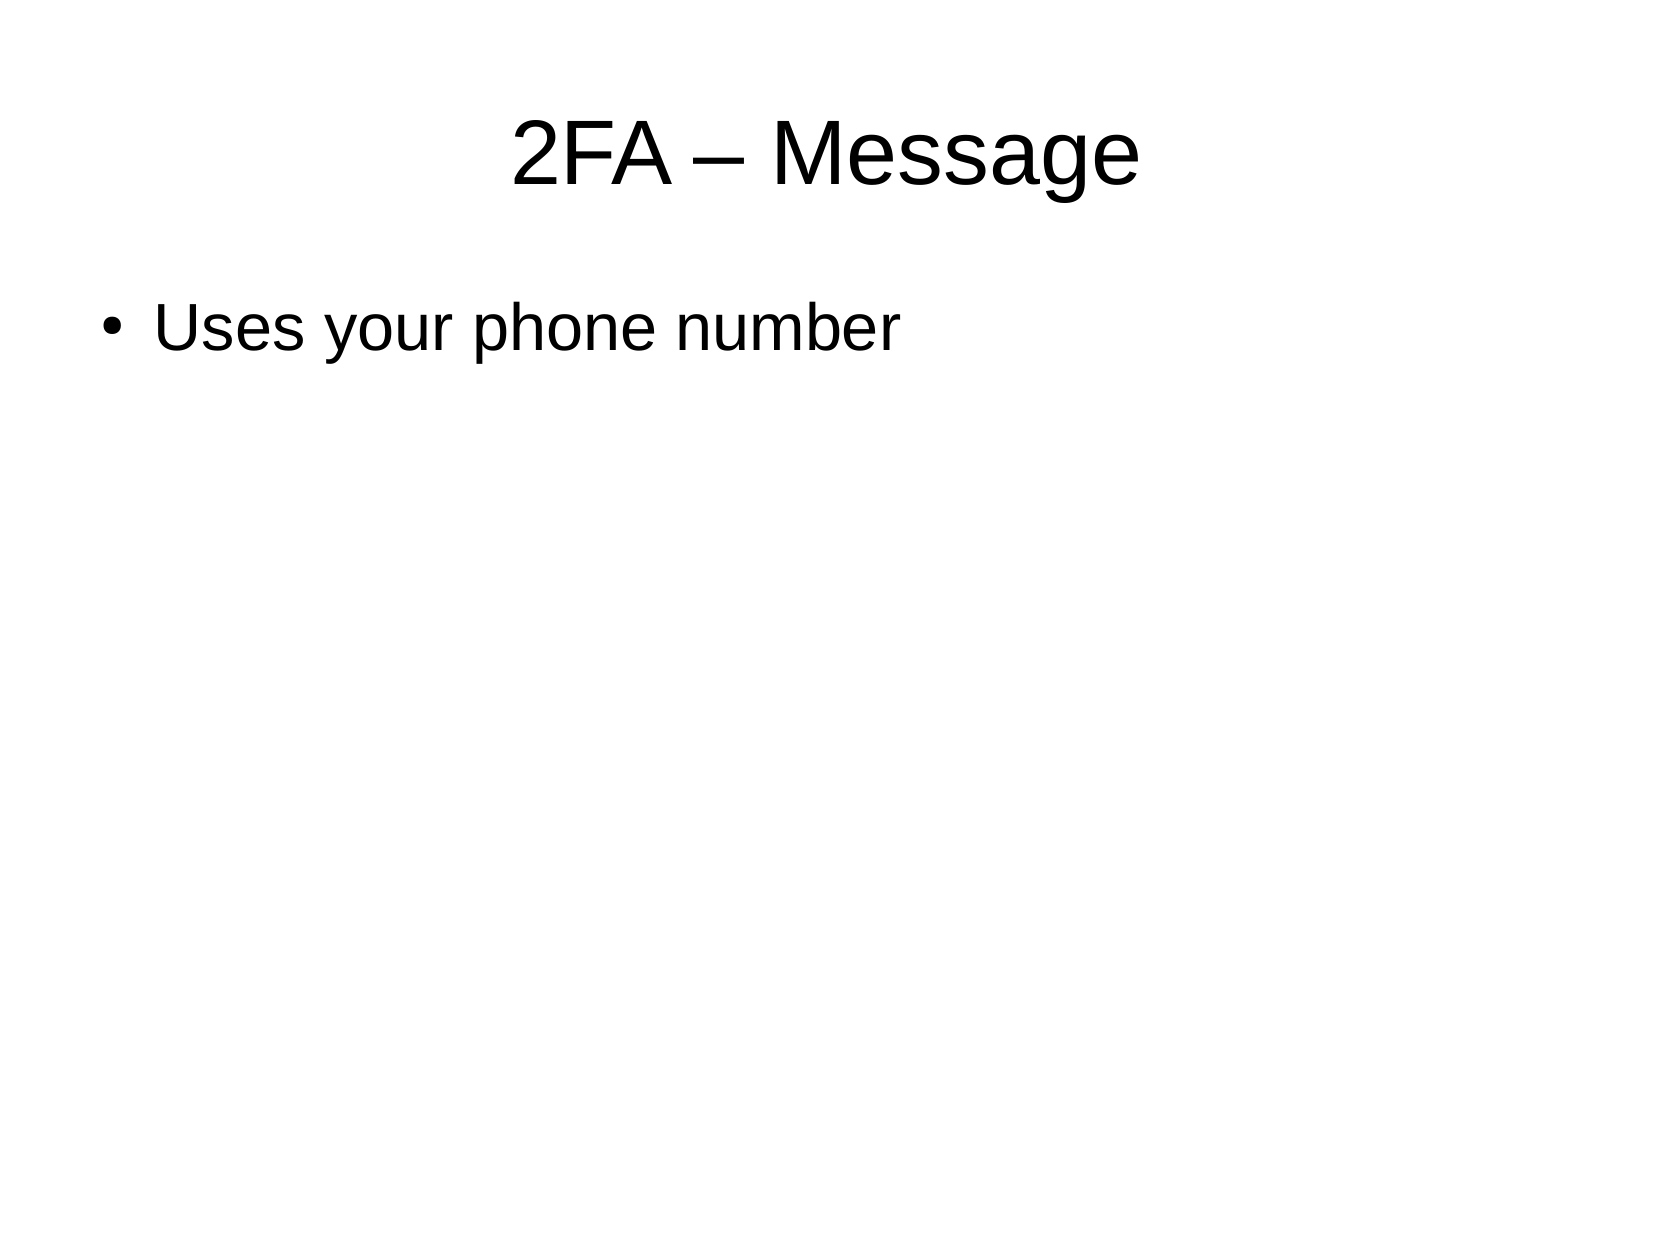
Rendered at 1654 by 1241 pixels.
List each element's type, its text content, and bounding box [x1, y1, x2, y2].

list Uses your phone number [82, 290, 1538, 1010]
title 2FA – Message [82, 49, 1571, 257]
